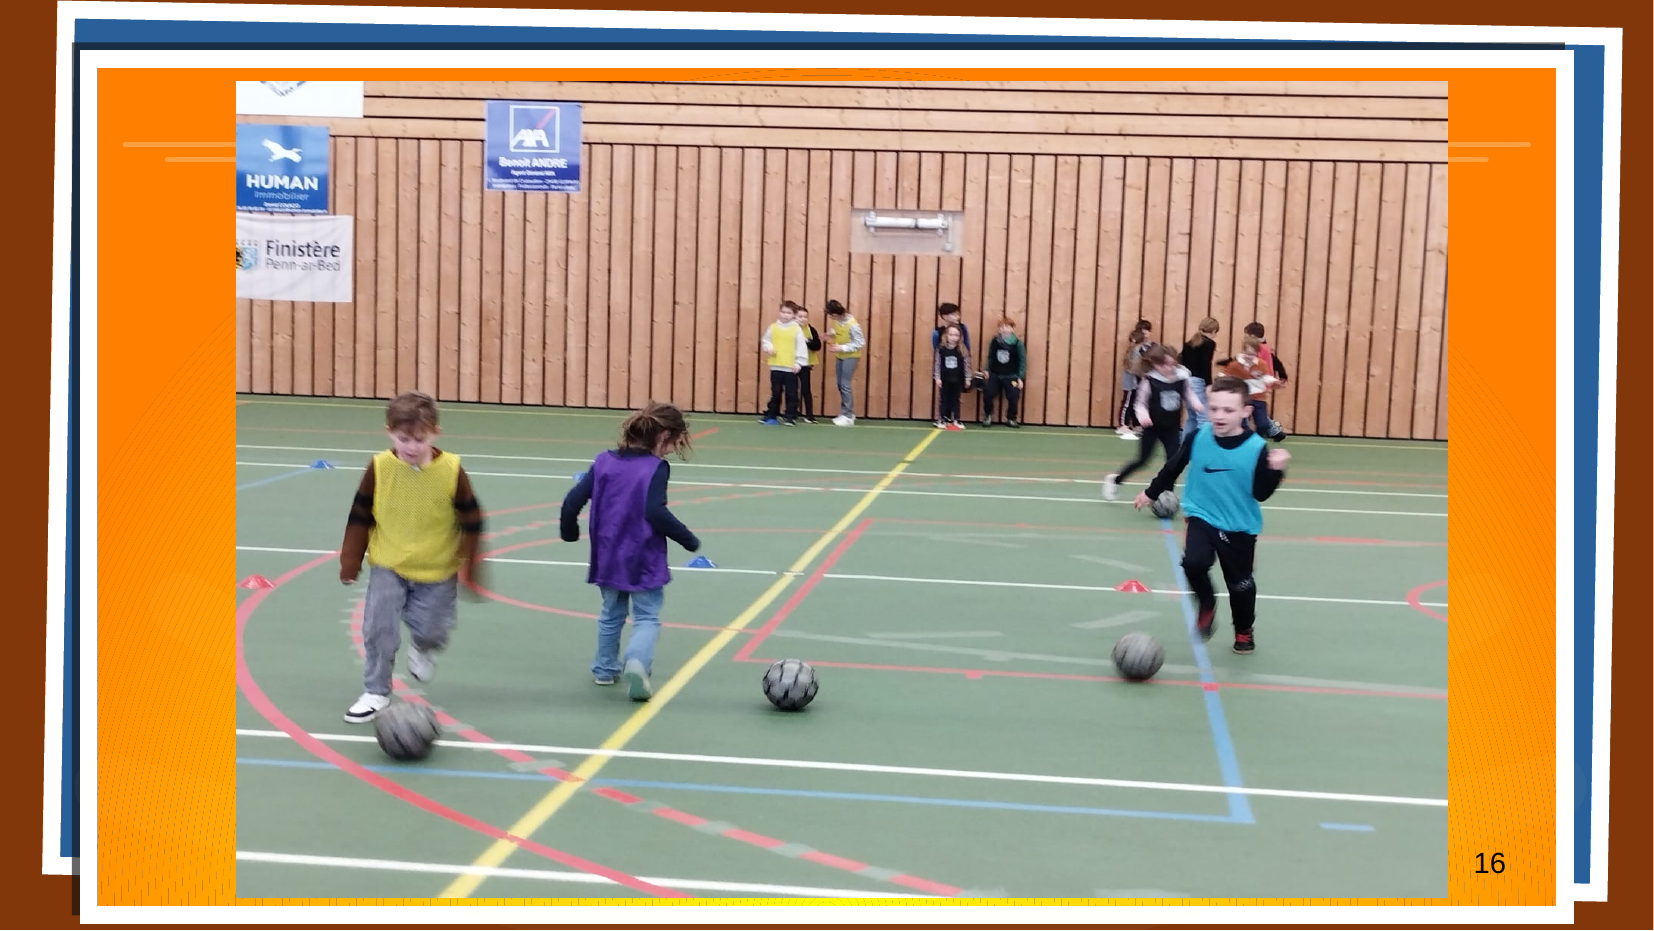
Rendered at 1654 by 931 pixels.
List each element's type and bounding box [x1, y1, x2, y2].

picture [236, 81, 1448, 898]
